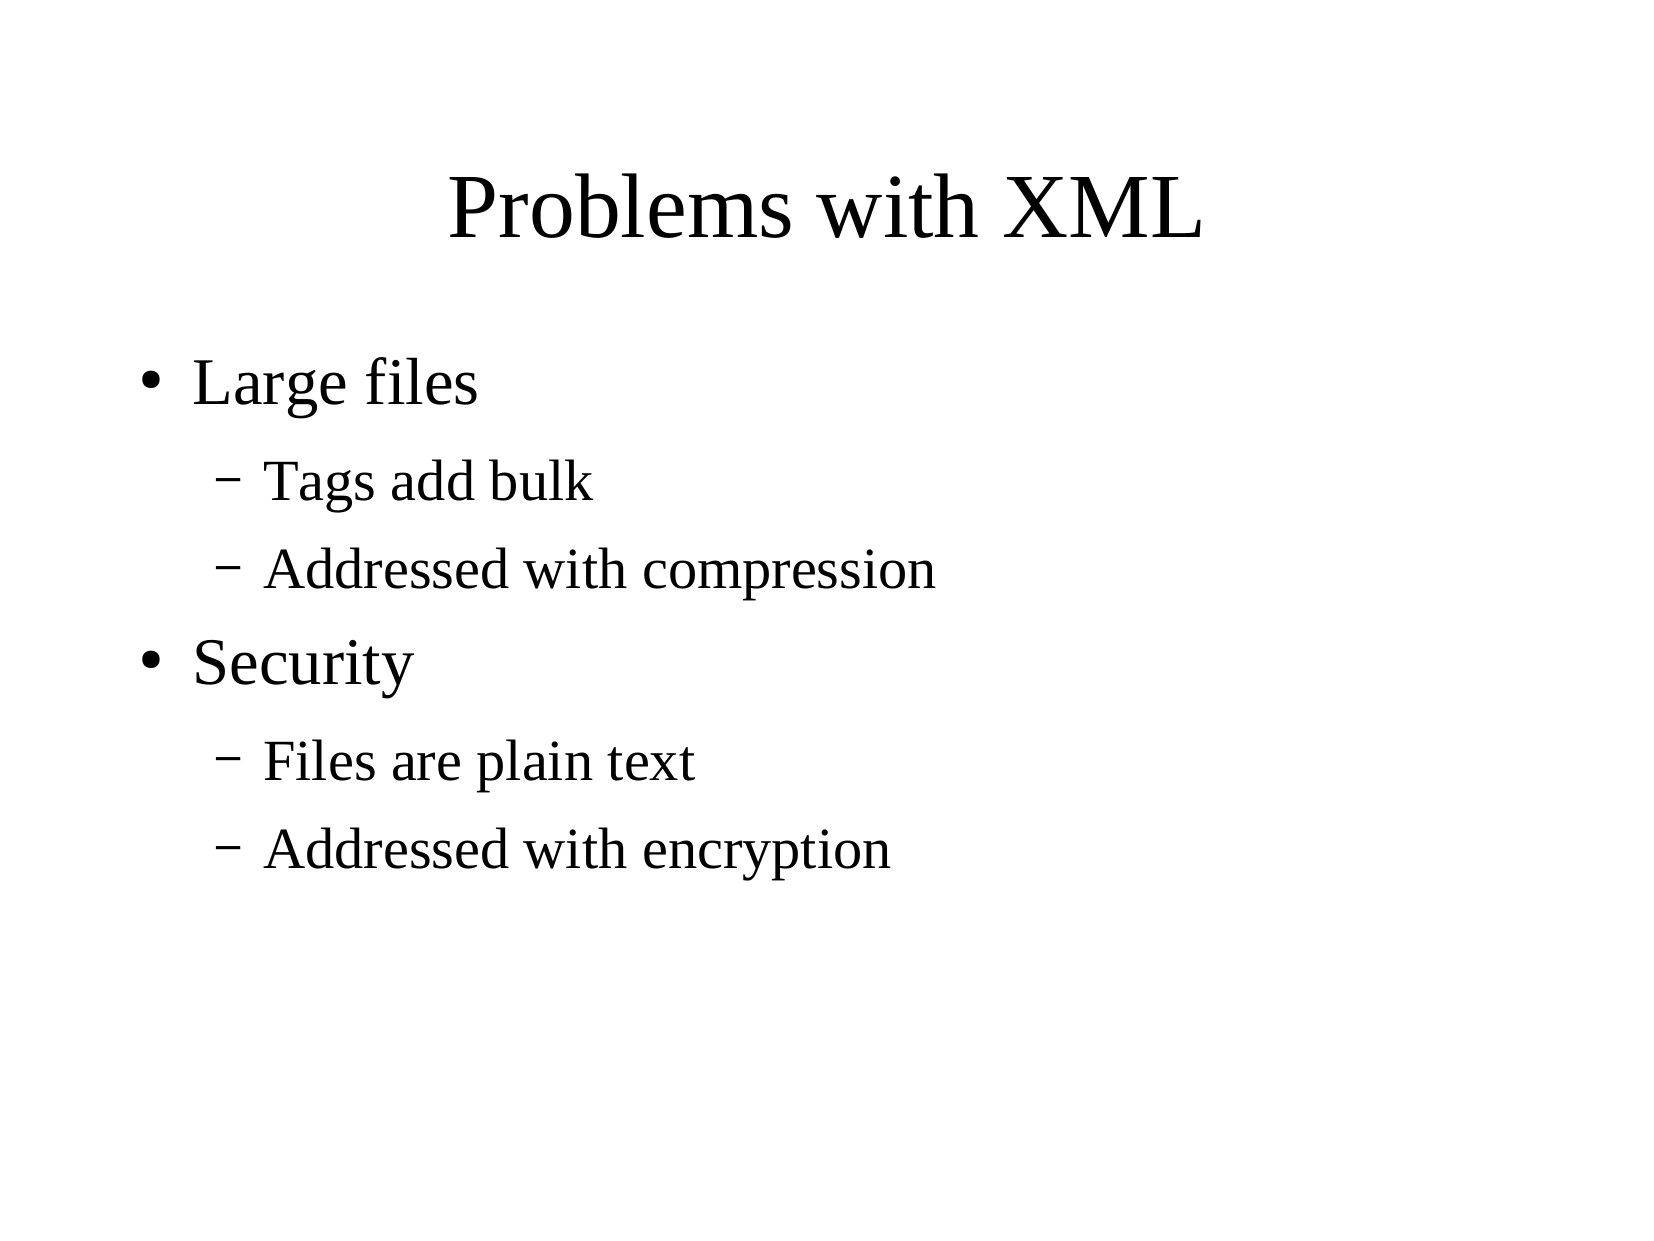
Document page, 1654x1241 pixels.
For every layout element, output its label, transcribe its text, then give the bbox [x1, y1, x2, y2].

title Problems with XML [121, 102, 1534, 311]
list Large files Tags add bulk Addressed with compression Security Files are plain text Addressed with encryption [121, 344, 1534, 1127]
